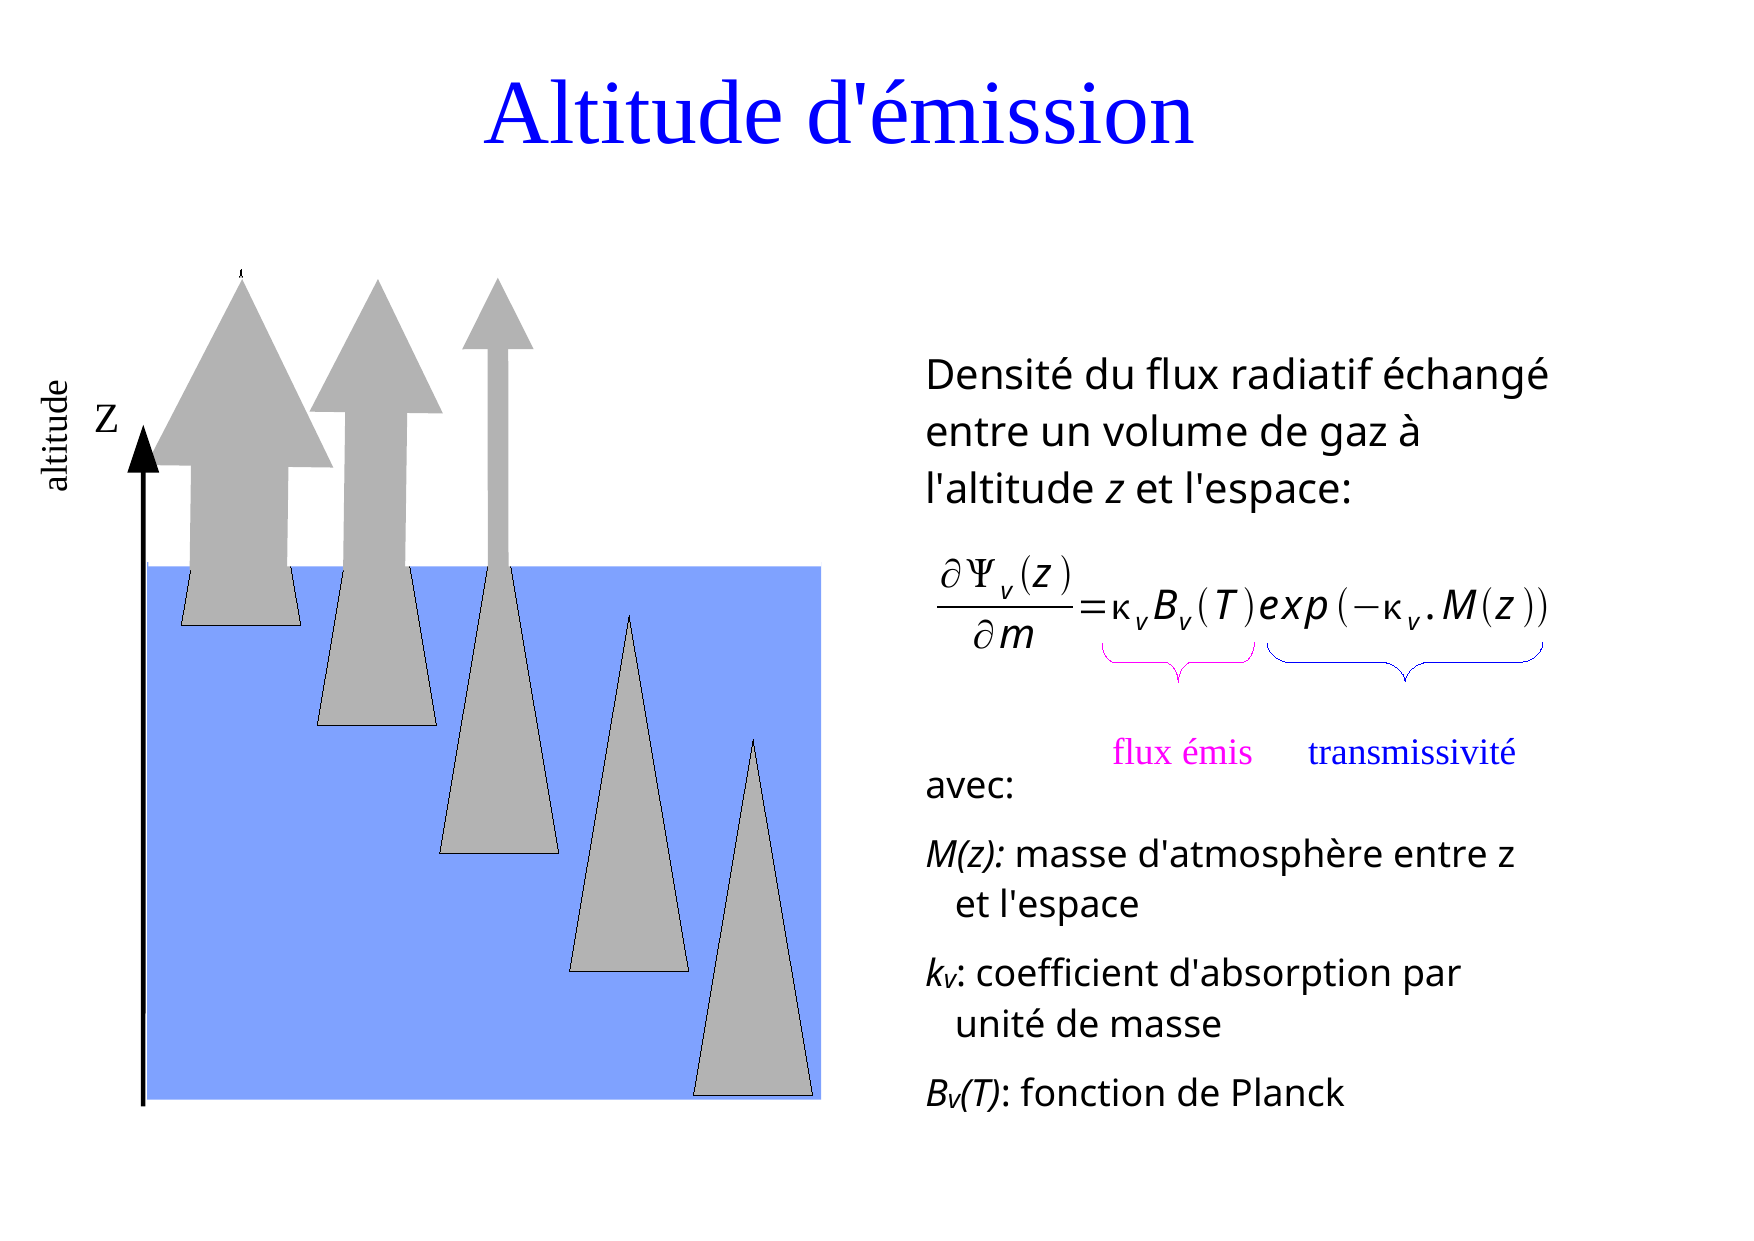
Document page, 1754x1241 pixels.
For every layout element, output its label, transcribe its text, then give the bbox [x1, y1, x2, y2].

text_box flux émis [1078, 690, 1273, 747]
chart [929, 548, 1555, 659]
text_box altitude [19, 319, 87, 552]
text_box Densité du flux radiatif échangé entre un volume de gaz à l'altitude z et l'espace: [910, 337, 1575, 498]
text_box transmissivité [1273, 690, 1552, 747]
text_box [147, 269, 822, 1100]
text_box Altitude d'émission [183, 49, 1496, 171]
text_box Z [87, 395, 137, 448]
text_box avec: M(z): masse d'atmosphère entre z et l'espace kv: coefficient d'absorption par unité de masse Bv(T): fonction de Planck [910, 750, 1575, 1098]
